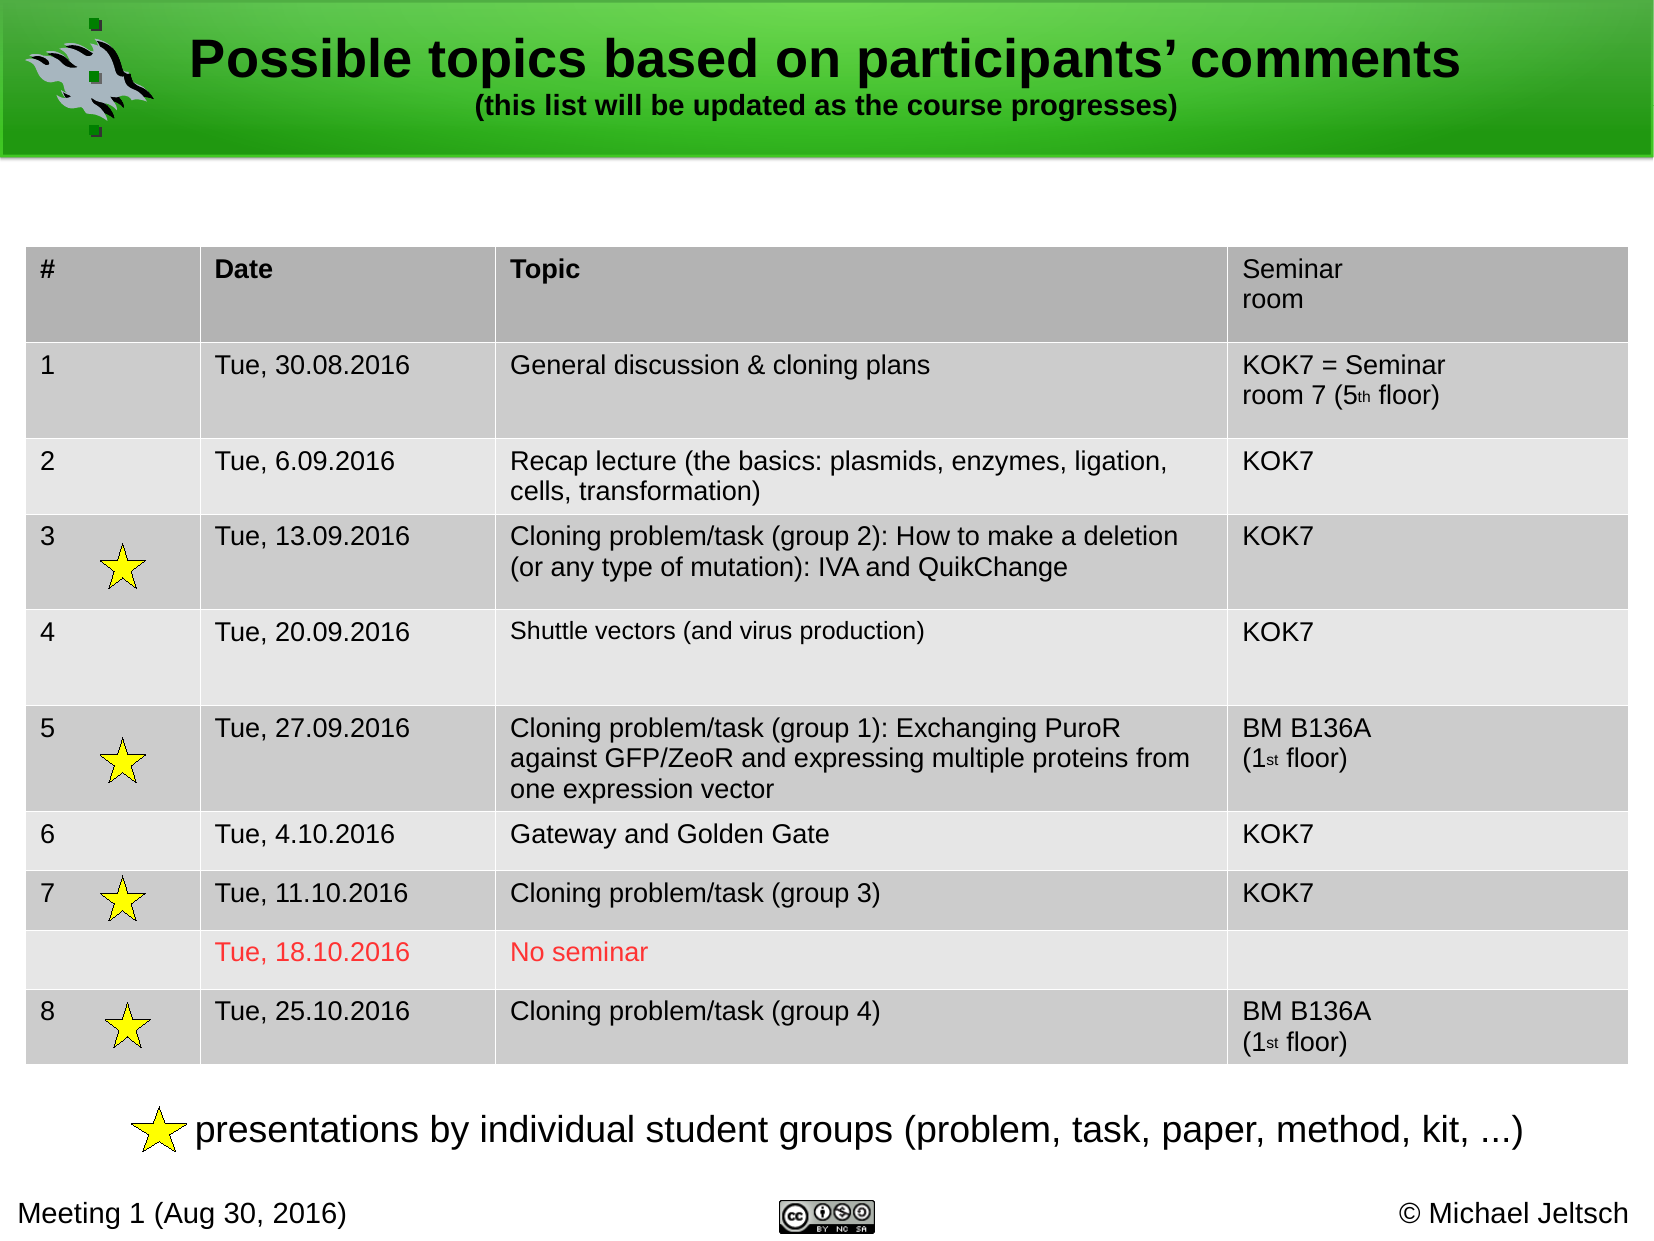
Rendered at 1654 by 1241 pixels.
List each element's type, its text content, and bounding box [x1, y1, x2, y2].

table_cell 4 [26, 610, 200, 705]
table_cell [1228, 931, 1628, 989]
table_cell Tue, 13.09.2016 [201, 515, 495, 609]
text_box [100, 737, 146, 783]
table_cell Tue, 11.10.2016 [201, 871, 495, 930]
table_cell No seminar [496, 931, 1227, 989]
table_cell Gateway and Golden Gate [496, 812, 1227, 870]
table_header Topic [496, 247, 1227, 342]
picture [779, 1200, 875, 1234]
table_cell Tue, 27.09.2016 [201, 706, 495, 811]
text_box [105, 1002, 151, 1048]
table_cell Cloning problem/task (group 1): Exchanging PuroR against GFP/ZeoR and expressing multiple proteins from one expression vector [496, 706, 1227, 811]
table_cell Tue, 25.10.2016 [201, 990, 495, 1064]
table_cell 2 [26, 439, 200, 514]
table_cell Cloning problem/task (group 2): How to make a deletion (or any type of mutation): IVA and QuikChange [496, 515, 1227, 609]
text_box [100, 875, 146, 921]
text_box [131, 1106, 180, 1152]
table_header # [26, 247, 200, 342]
table_cell Tue, 30.08.2016 [201, 343, 495, 438]
table_cell KOK7 [1228, 610, 1628, 705]
table_cell Tue, 6.09.2016 [201, 439, 495, 514]
table_cell 5 [26, 706, 200, 811]
table_header Seminar room [1228, 247, 1628, 342]
table_cell 6 [26, 812, 200, 870]
table_cell KOK7 [1228, 515, 1628, 609]
table_cell Recap lecture (the basics: plasmids, enzymes, ligation, cells, transformation) [496, 439, 1227, 514]
table_cell 7 [26, 871, 200, 930]
table_cell Tue, 4.10.2016 [201, 812, 495, 870]
table_cell KOK7 [1228, 871, 1628, 930]
table_cell KOK7 [1228, 439, 1628, 514]
table_cell BM B136A (1st floor) [1228, 706, 1628, 811]
table_cell 1 [26, 343, 200, 438]
table_cell Cloning problem/task (group 4) [496, 990, 1227, 1064]
table_cell KOK7 [1228, 812, 1628, 870]
text_box [100, 543, 146, 589]
table_cell [26, 931, 200, 989]
table_header Date [201, 247, 495, 342]
table_cell Cloning problem/task (group 3) [496, 871, 1227, 930]
table_cell Tue, 18.10.2016 [201, 931, 495, 989]
text_box presentations by individual student groups (problem, task, paper, method, kit, ...) [180, 1100, 1553, 1200]
table_cell BM B136A (1st floor) [1228, 990, 1628, 1064]
table_cell Shuttle vectors (and virus production) [496, 610, 1227, 705]
table_cell 8 [26, 990, 200, 1064]
title Possible topics based on participants’ comments (this list will be updated as the course progresses) [165, 14, 1489, 136]
table_cell General discussion & cloning plans [496, 343, 1227, 438]
table_cell 3 [26, 515, 200, 609]
table_cell Tue, 20.09.2016 [201, 610, 495, 705]
table_cell KOK7 = Seminar room 7 (5th floor) [1228, 343, 1628, 438]
